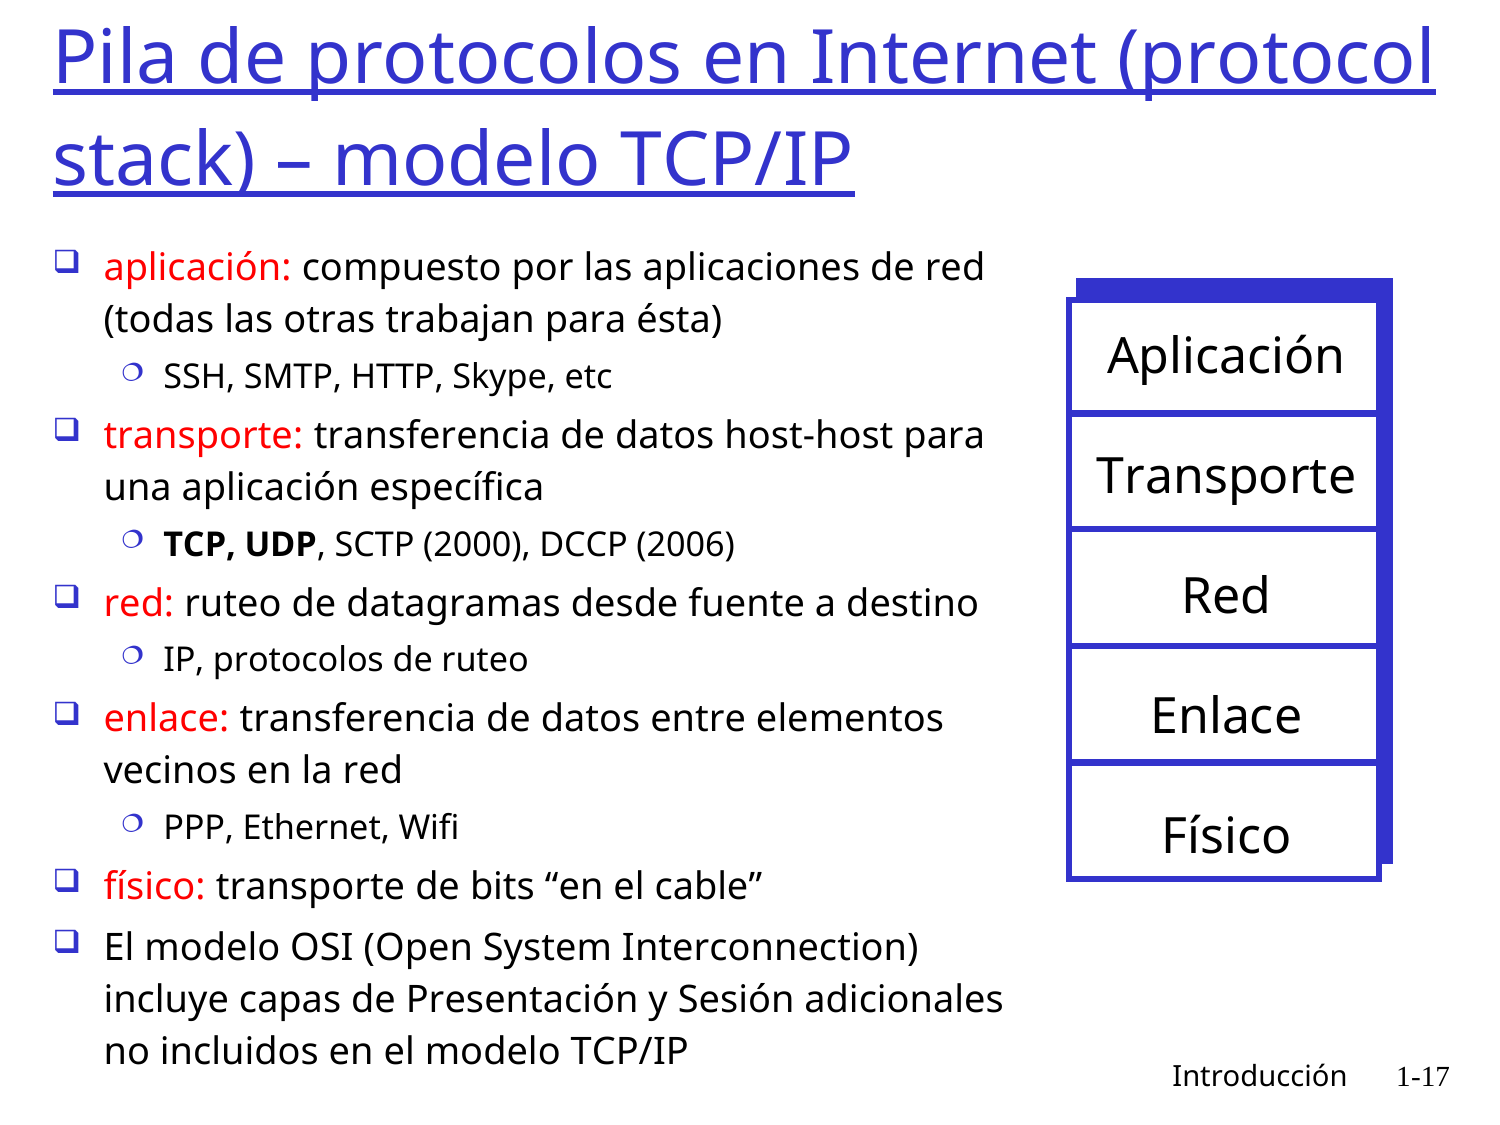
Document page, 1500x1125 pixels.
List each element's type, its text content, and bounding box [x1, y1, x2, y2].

text_box [1068, 281, 1390, 880]
text_box Aplicación Transporte Red Enlace Físico [1081, 532, 1372, 643]
text_box Introducción [887, 1050, 1362, 1125]
list aplicación: compuesto por las aplicaciones de red (todas las otras trabajan para ésta) SSH, SMTP, HTTP, Skype, etc transporte: transferencia de datos host-host para una aplicación específica TCP, UDP, SCTP (2000), DCCP (2006) red: ruteo de datagramas desde fuente a destino IP, protocolos de ruteo enlace: transferencia de datos entre elementos vecinos en la red PPP, Ethernet, Wifi físico: transporte de bits “en el cable” El modelo OSI (Open System Interconnection) incluye capas de Presentación y Sesión adicionales no incluidos en el modelo TCP/IP [37, 232, 1051, 1088]
text_box 1-<number> [1362, 1050, 1466, 1125]
text_box Aplicación Transporte Red Enlace Físico [1081, 766, 1372, 872]
text_box Aplicación Transporte Red Enlace Físico [1081, 315, 1372, 410]
text_box [1068, 417, 1081, 526]
text_box [1068, 532, 1081, 643]
title Pila de protocolos en Internet (protocol stack) – modelo TCP/IP [37, 10, 1463, 201]
text_box Aplicación Transporte Red Enlace Físico [1081, 649, 1372, 759]
text_box Aplicación Transporte Red Enlace Físico [1081, 417, 1372, 526]
text_box [1068, 649, 1081, 759]
